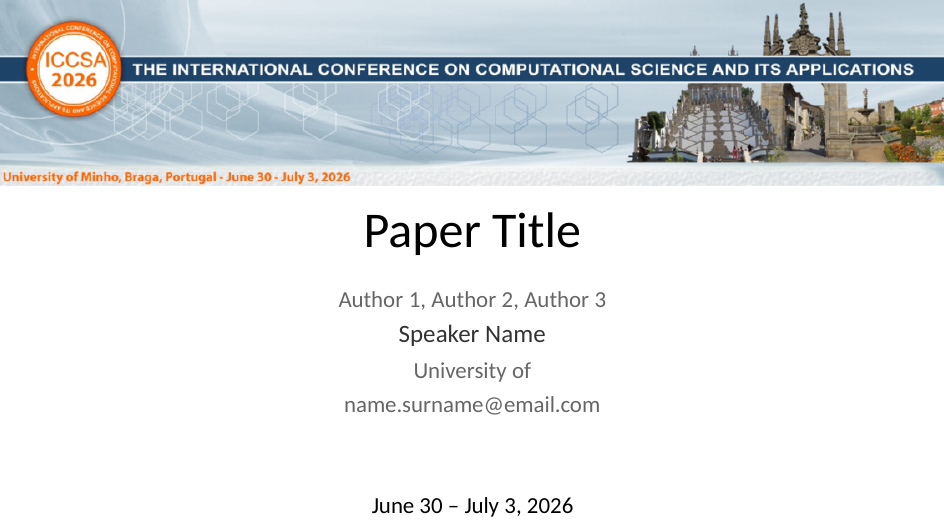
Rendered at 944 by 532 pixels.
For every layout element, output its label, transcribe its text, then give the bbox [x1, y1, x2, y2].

text_box Paper Title Author 1, Author 2, Author 3 Speaker Name University of name.surname@email.com [0, 235, 944, 415]
text_box June 30 – July 3, 2026 [371, 486, 595, 517]
text_box [0, 0, 944, 186]
